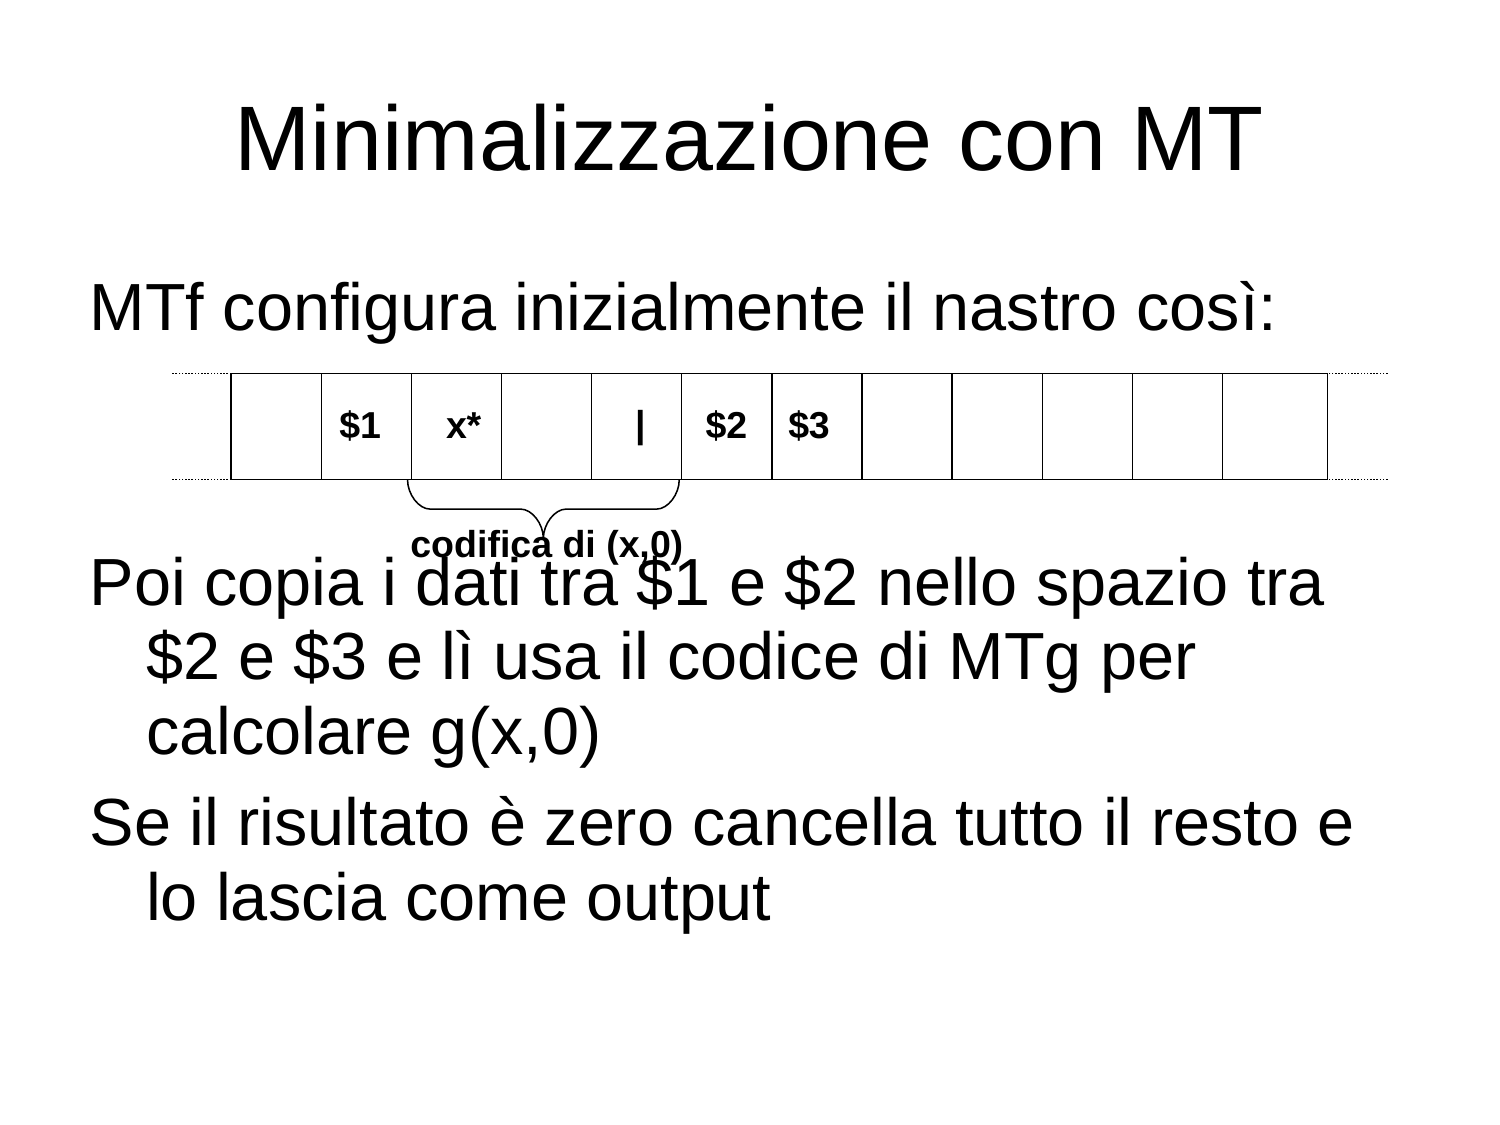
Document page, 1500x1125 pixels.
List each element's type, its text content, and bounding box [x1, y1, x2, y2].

text_box $2 [690, 397, 773, 455]
text_box $1 [324, 397, 431, 455]
text_box codifica di (x,0) [395, 515, 750, 573]
text_box x* [431, 397, 502, 455]
list MTf configura inizialmente il nastro così: Poi copia i dati tra $1 e $2 nello spazio tra $2 e $3 e lì usa il codice di MTg per calcolare g(x,0) Se il risultato è zero cancella tutto il resto e lo lascia come output [75, 262, 1426, 1006]
text_box $3 [773, 397, 880, 455]
text_box | [620, 396, 691, 454]
title Minimalizzazione con MT [75, 45, 1426, 233]
